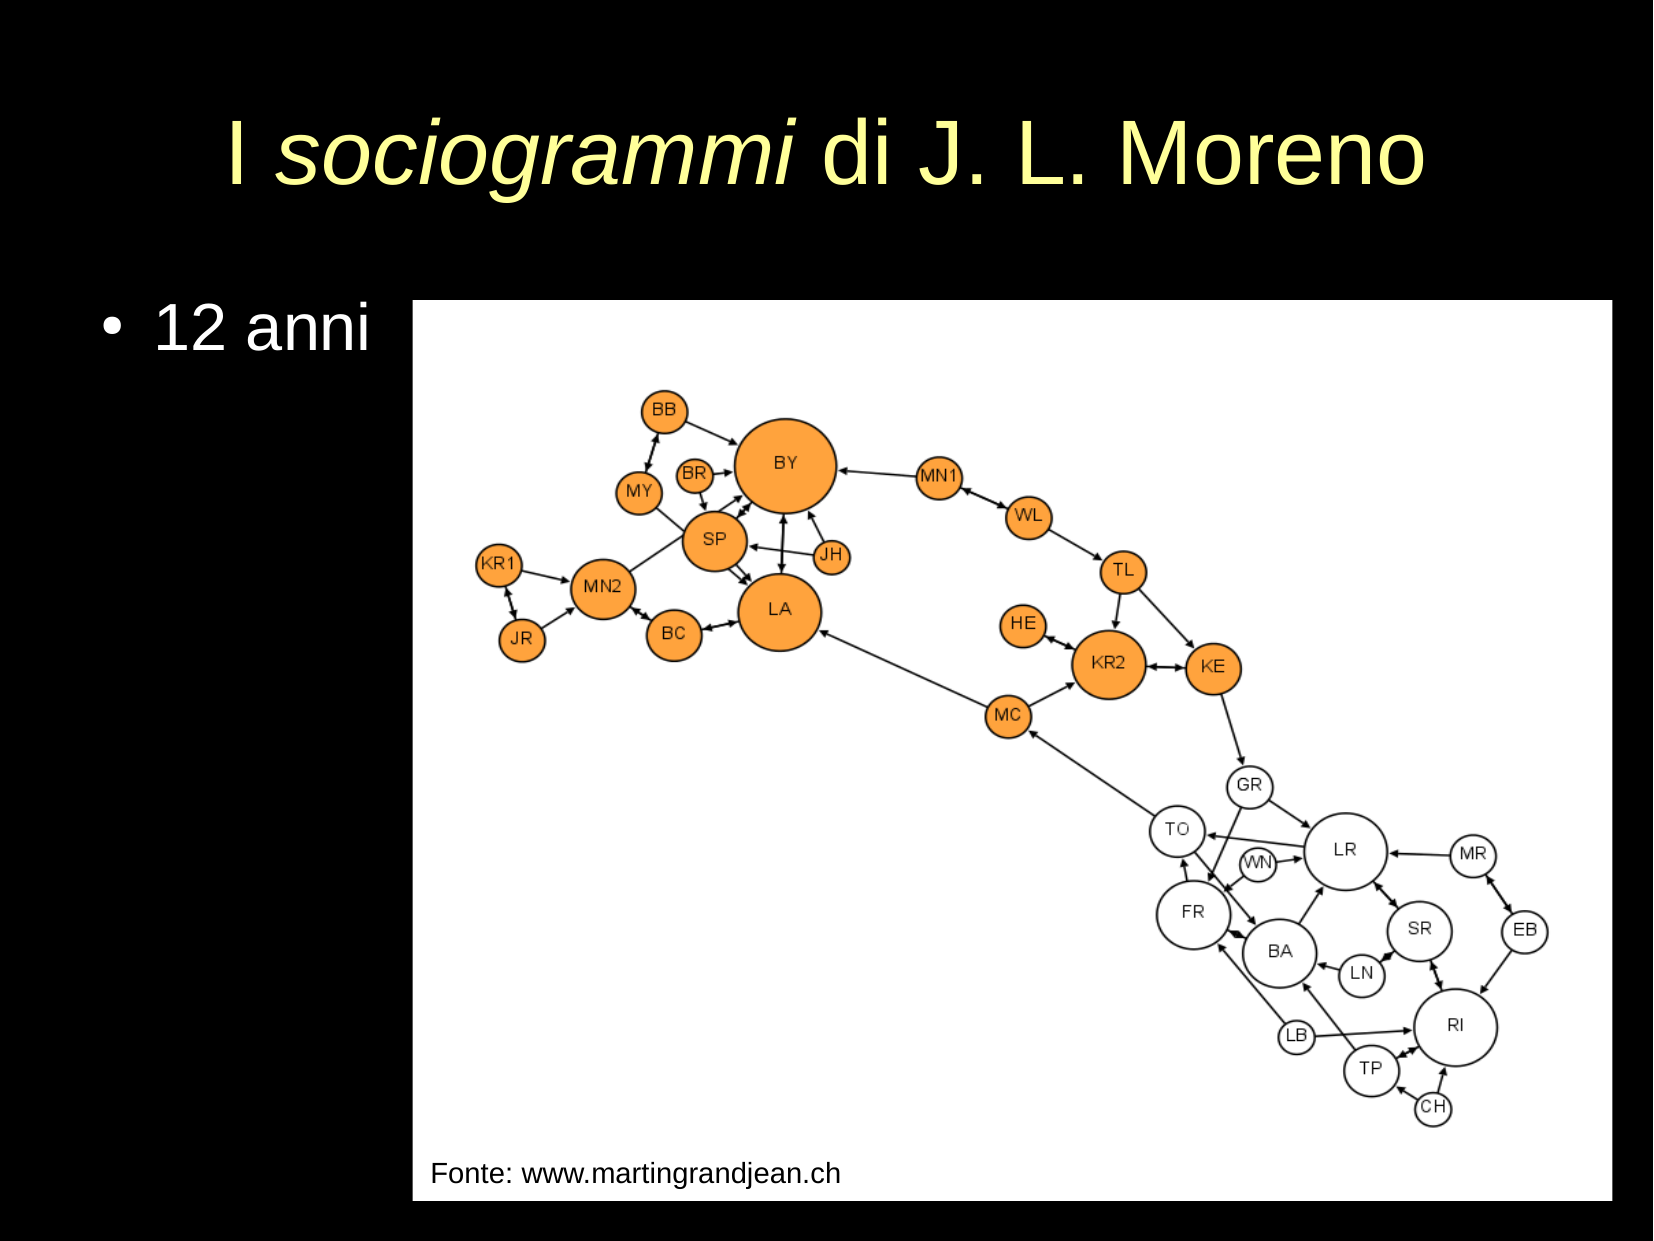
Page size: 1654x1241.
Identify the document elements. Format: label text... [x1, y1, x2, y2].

title I sociogrammi di J. L. Moreno [82, 49, 1571, 257]
list 12 anni [82, 290, 1571, 1126]
picture [412, 300, 1613, 1201]
text_box Fonte: www.martingrandjean.ch [412, 1146, 863, 1201]
